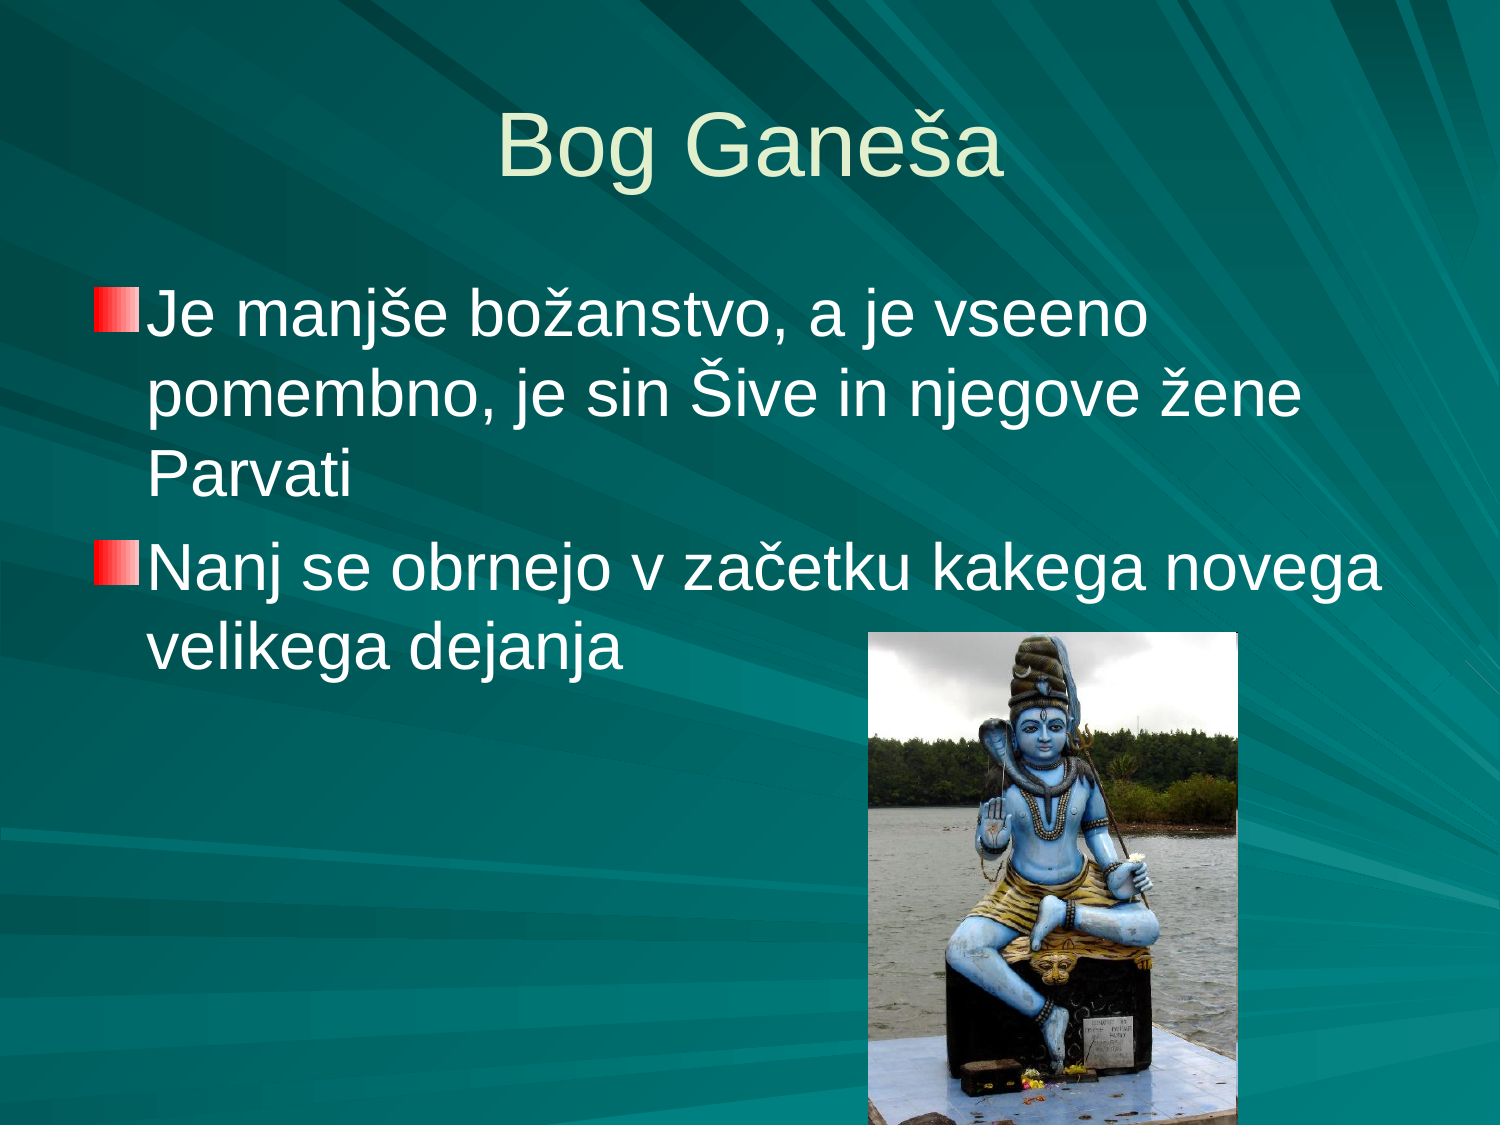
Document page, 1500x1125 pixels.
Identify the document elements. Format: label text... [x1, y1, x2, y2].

list Je manjše božanstvo, a je vseeno pomembno, je sin Šive in njegove žene Parvati Nanj se obrnejo v začetku kakega novega velikega dejanja [75, 262, 1425, 705]
picture [868, 632, 1238, 1125]
title Bog Ganeša [75, 45, 1425, 234]
